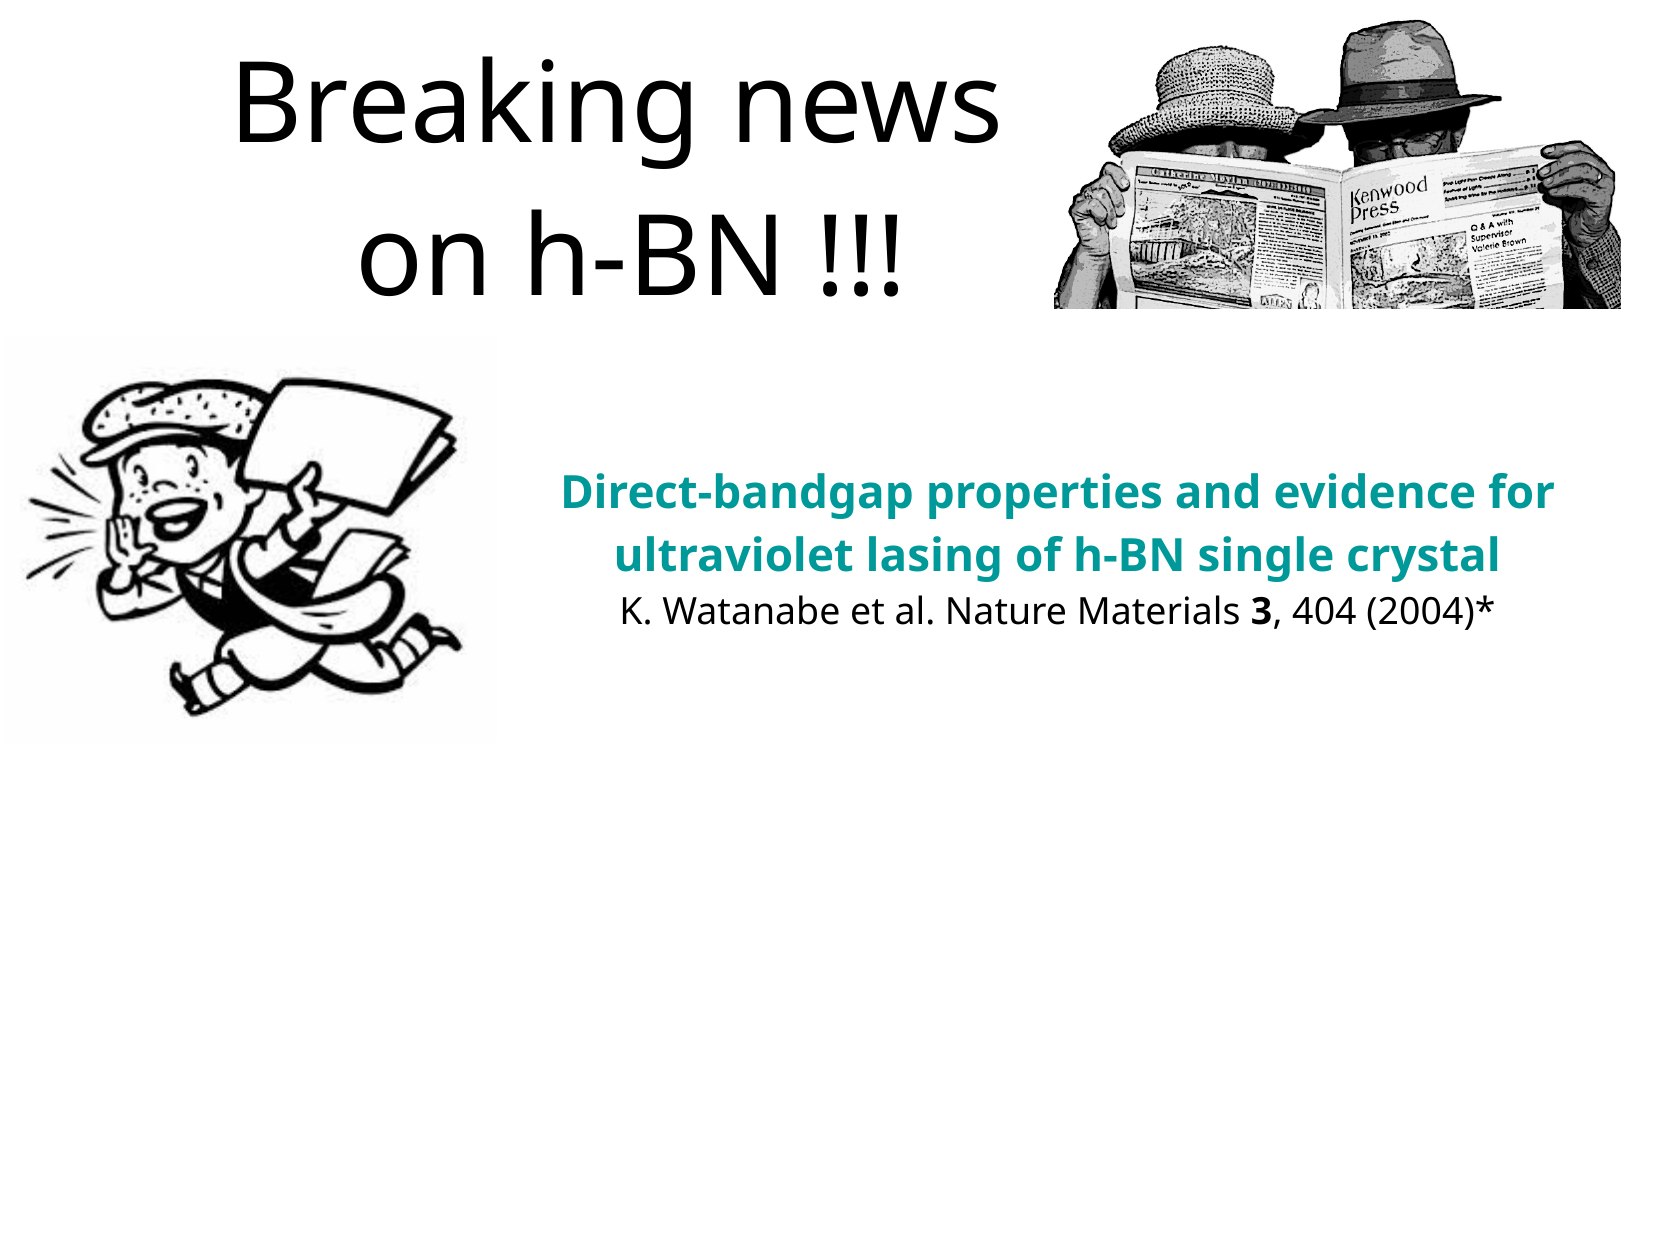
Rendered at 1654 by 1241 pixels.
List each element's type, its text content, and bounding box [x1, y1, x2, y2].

title Breaking news on h-BN !!! [28, 40, 1235, 311]
picture [1054, 10, 1621, 309]
picture [5, 336, 497, 743]
text_box Direct-bandgap properties and evidence for ultraviolet lasing of h-BN single crystal K. Watanabe et al. Nature Materials 3, 404 (2004)* [465, 452, 1651, 669]
